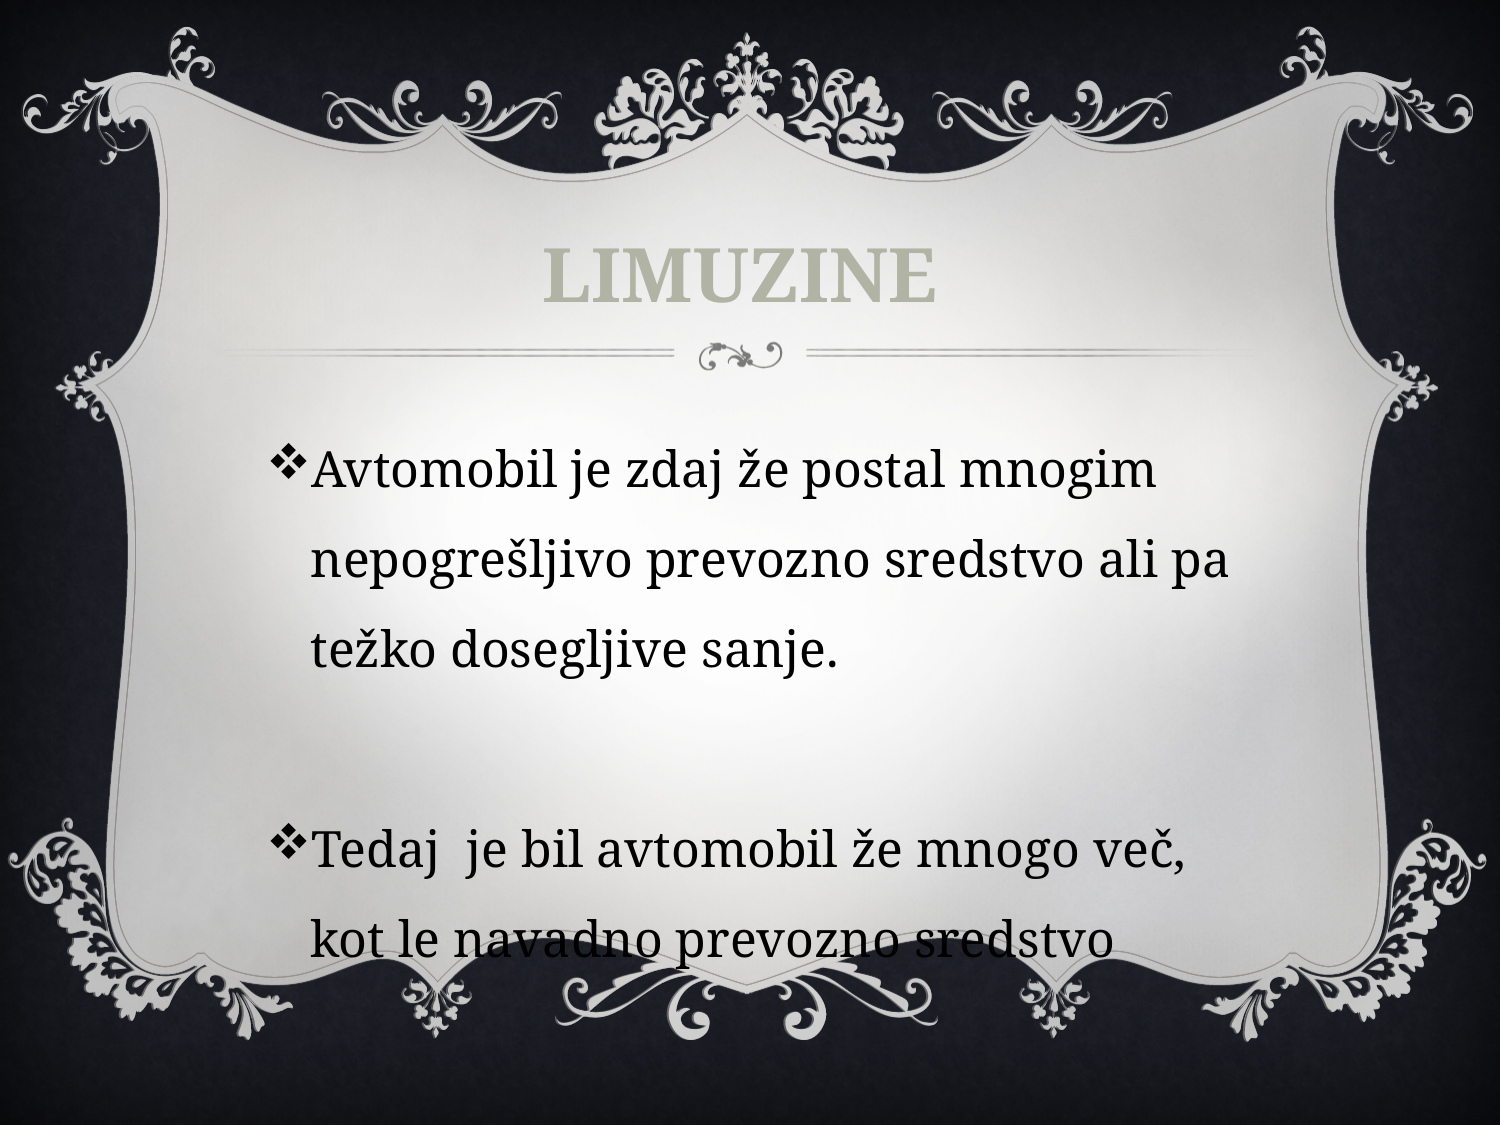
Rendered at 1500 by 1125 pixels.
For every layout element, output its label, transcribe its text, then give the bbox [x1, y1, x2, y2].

list Avtomobil je zdaj že postal mnogim nepogrešljivo prevozno sredstvo ali pa težko dosegljive sanje. Tedaj je bil avtomobil že mnogo več, kot le navadno prevozno sredstvo [225, 399, 1275, 900]
title Limuzine [225, 212, 1275, 325]
picture [0, 0, 1500, 1125]
